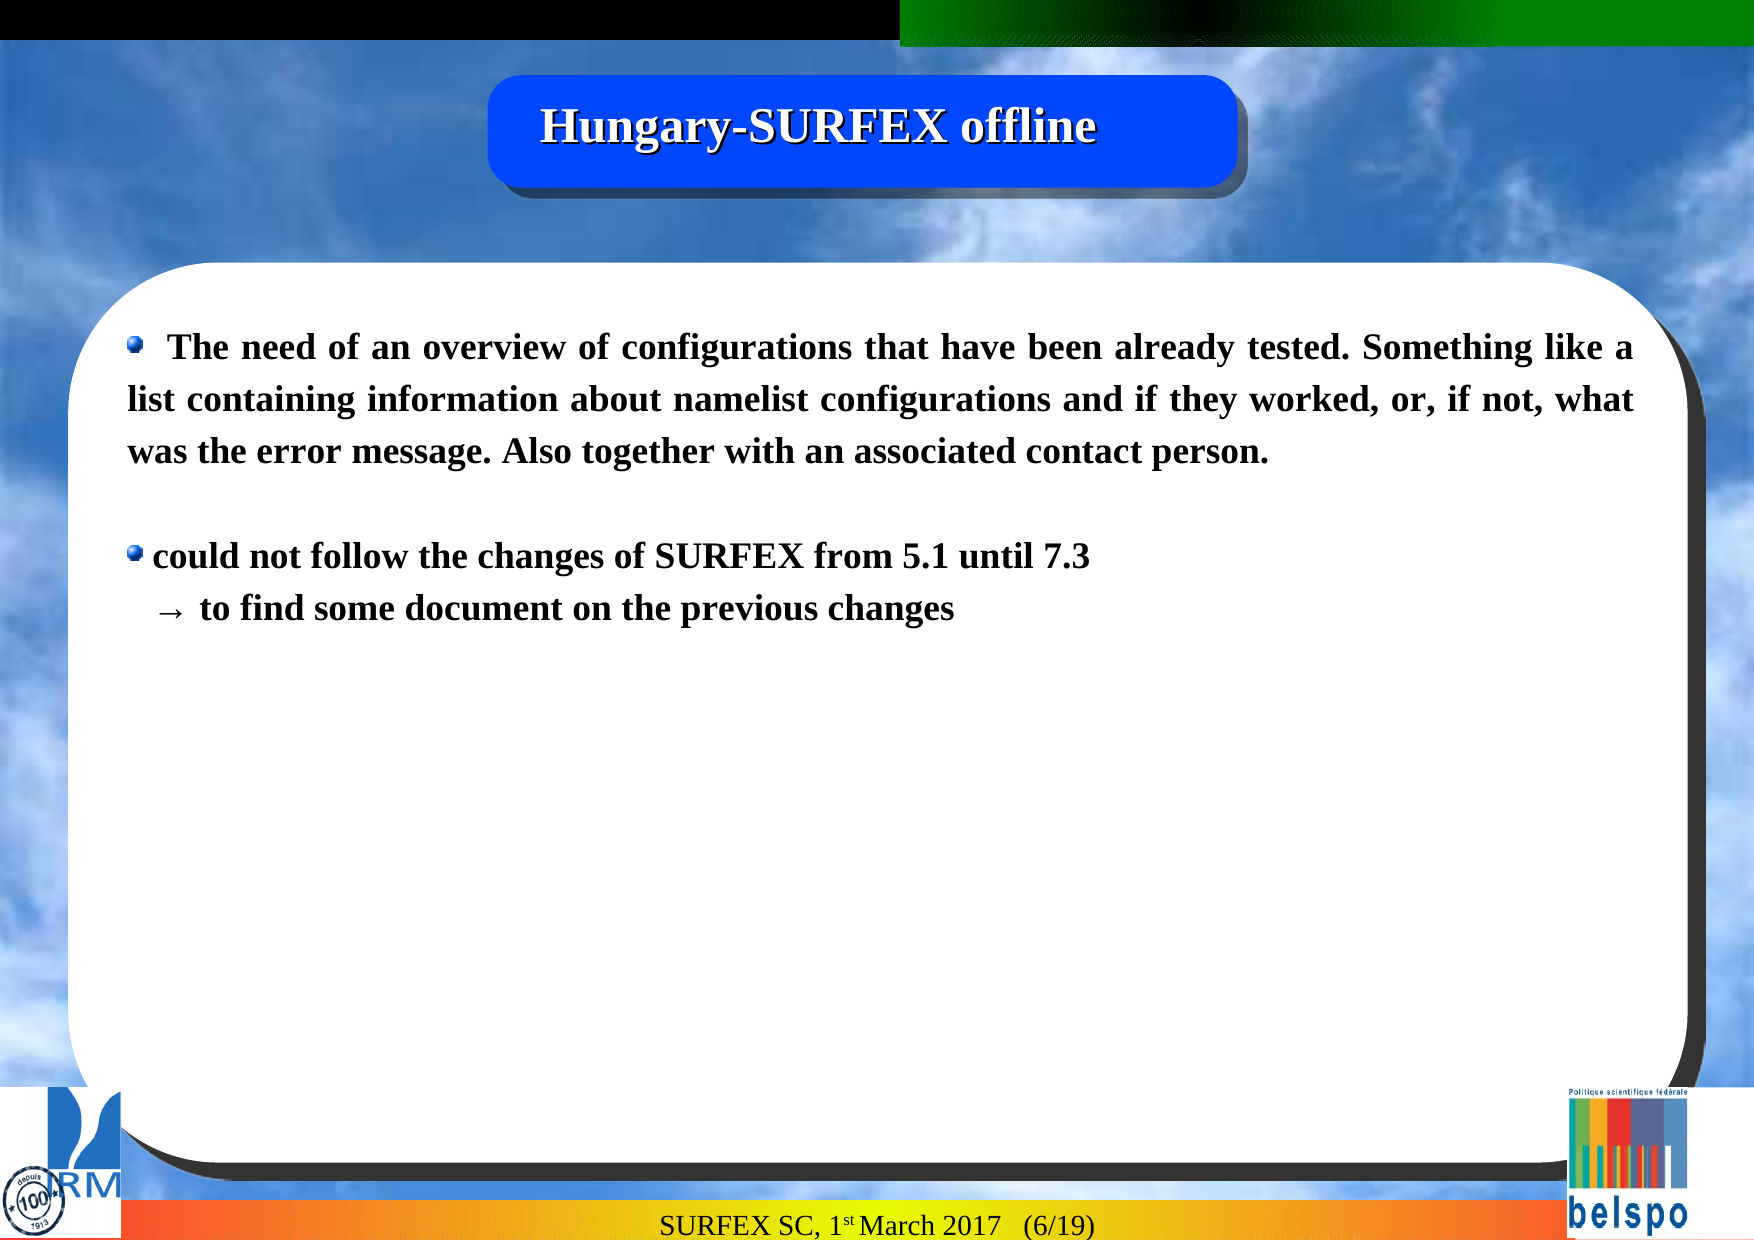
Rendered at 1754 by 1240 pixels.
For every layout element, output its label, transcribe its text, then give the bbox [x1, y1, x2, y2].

text_box Hungary-SURFEX offline [525, 75, 1276, 160]
text_box SURFEX SC, 1st March 2017 (6/19) [0, 1200, 1575, 1240]
text_box [1575, 1087, 1754, 1240]
text_box [0, 0, 1754, 47]
text_box [68, 306, 1688, 1163]
text_box [487, 75, 1237, 188]
text_box The need of an overview of configurations that have been already tested. Something like a list containing information about namelist configurations and if they worked, or, if not, what was the error message. Also together with an associated contact person. could not follow the changes of SURFEX from 5.1 until 7.3 → to find some document on the previous changes [112, 262, 1651, 688]
picture [0, 40, 1754, 1238]
